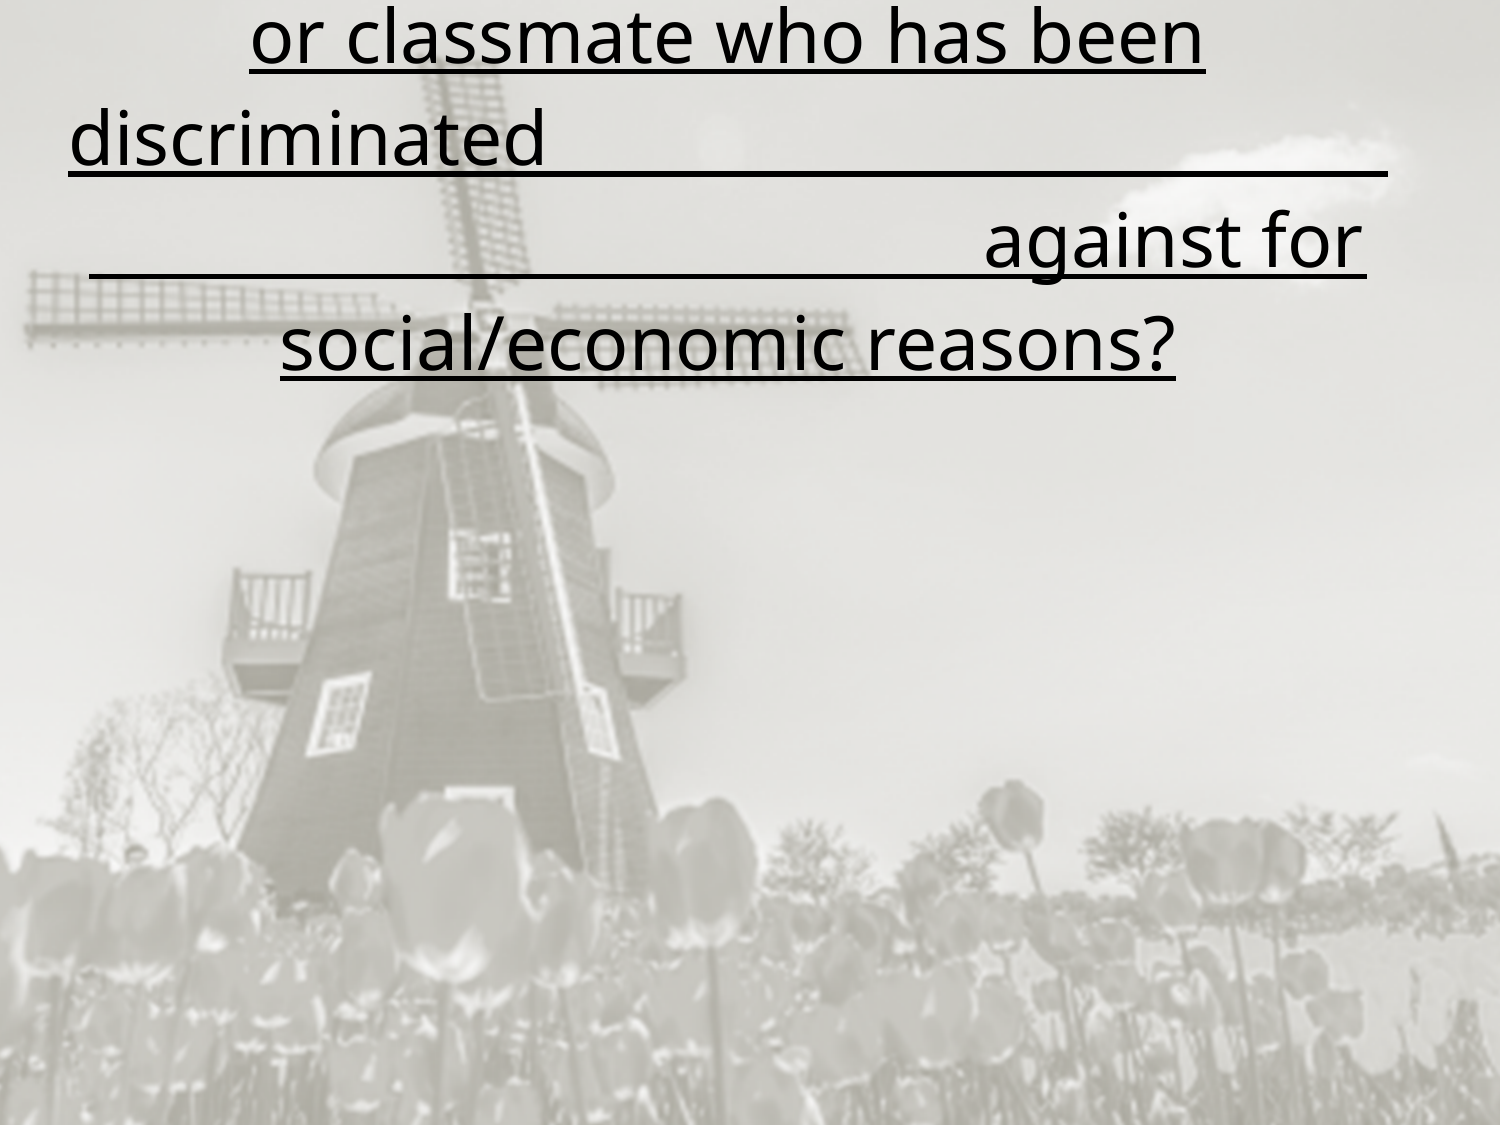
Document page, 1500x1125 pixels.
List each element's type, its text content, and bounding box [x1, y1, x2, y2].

title Do you have a close relative, friend or classmate who has been discriminated against for social/economic reasons? [53, 42, 1404, 231]
picture [0, 0, 1500, 1125]
